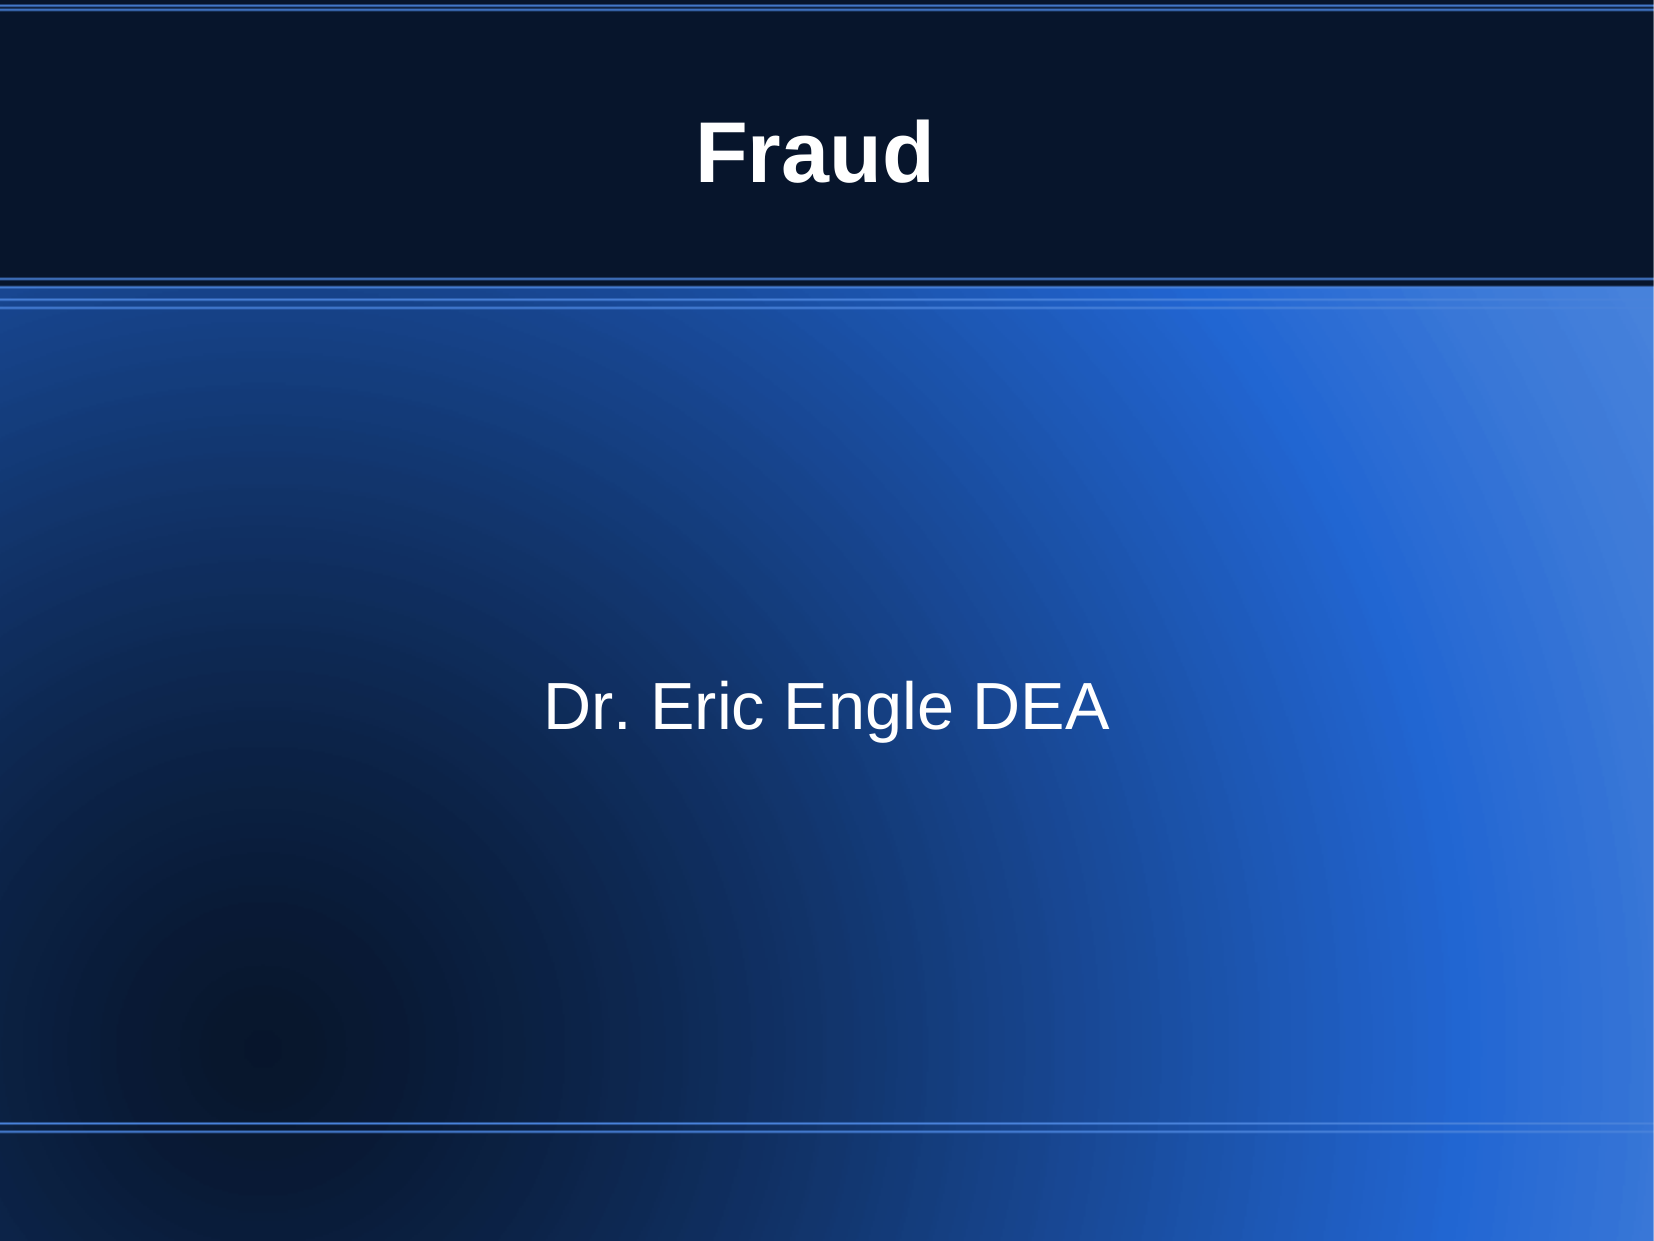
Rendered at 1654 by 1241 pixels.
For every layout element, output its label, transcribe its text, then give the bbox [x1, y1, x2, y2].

subtitle Dr. Eric Engle DEA [82, 355, 1571, 1058]
title Fraud [82, 49, 1571, 257]
picture [0, 0, 1654, 1241]
